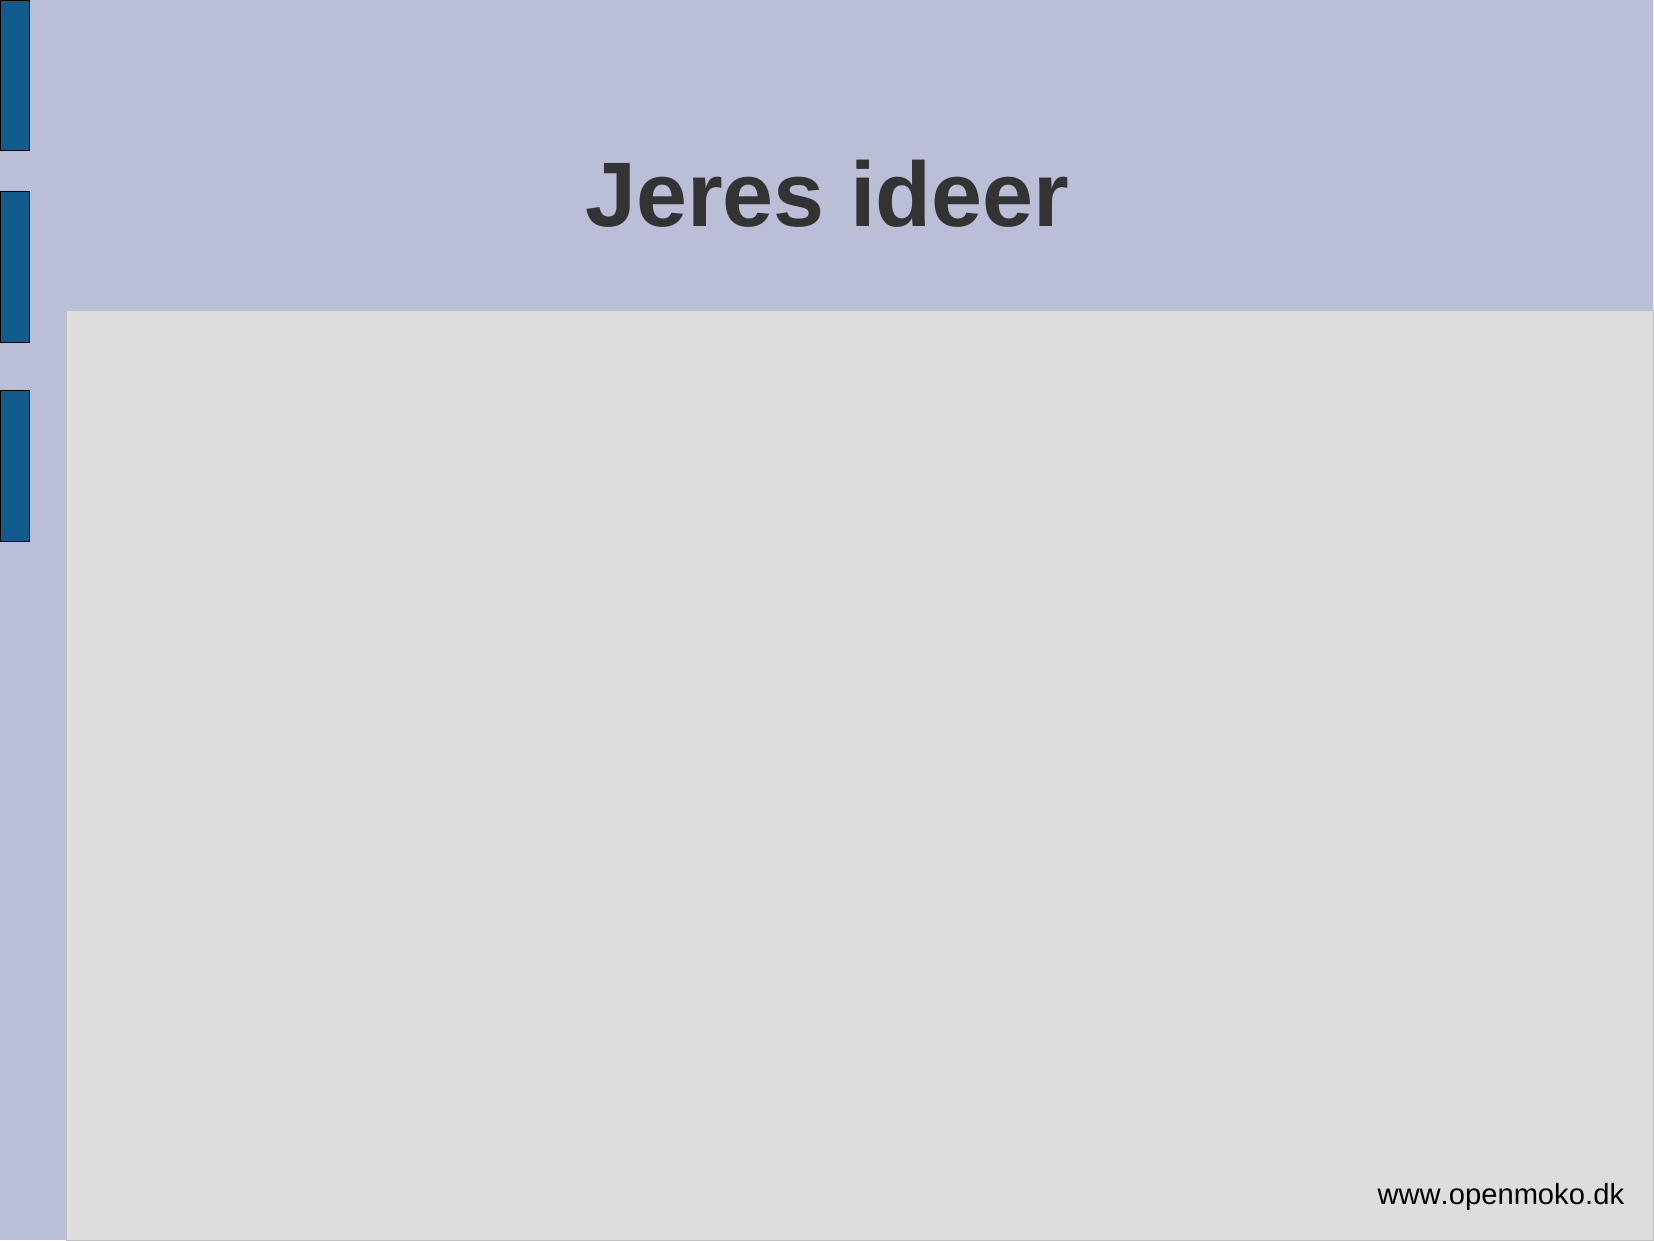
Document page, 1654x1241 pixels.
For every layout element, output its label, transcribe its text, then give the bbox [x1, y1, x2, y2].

title Jeres ideer [121, 91, 1534, 299]
